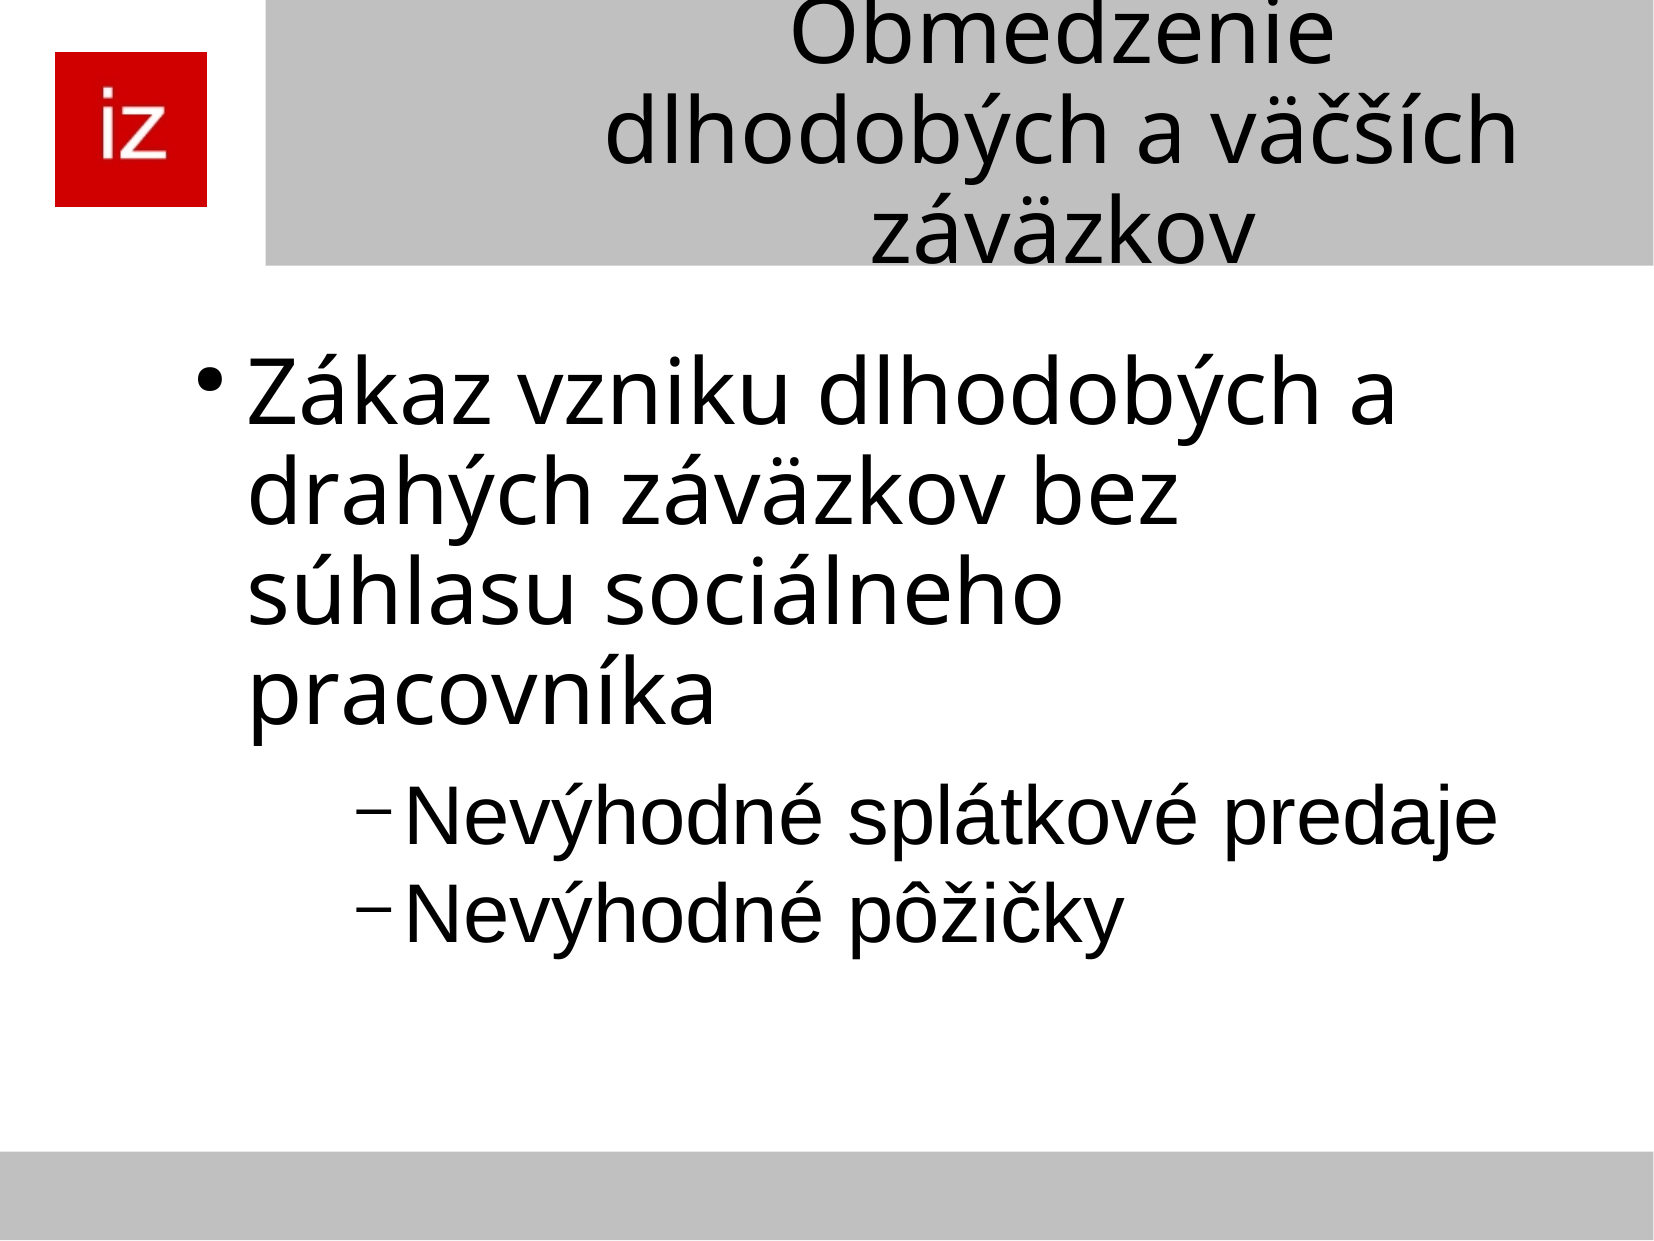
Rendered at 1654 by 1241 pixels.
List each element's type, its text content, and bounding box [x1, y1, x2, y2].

picture [55, 52, 207, 207]
title Obmedzenie dlhodobých a väčších záväzkov [561, 29, 1565, 237]
list Zákaz vzniku dlhodobých a drahých záväzkov bez súhlasu sociálneho pracovníka Nevýhodné splátkové predaje Nevýhodné pôžičky [121, 344, 1533, 1126]
